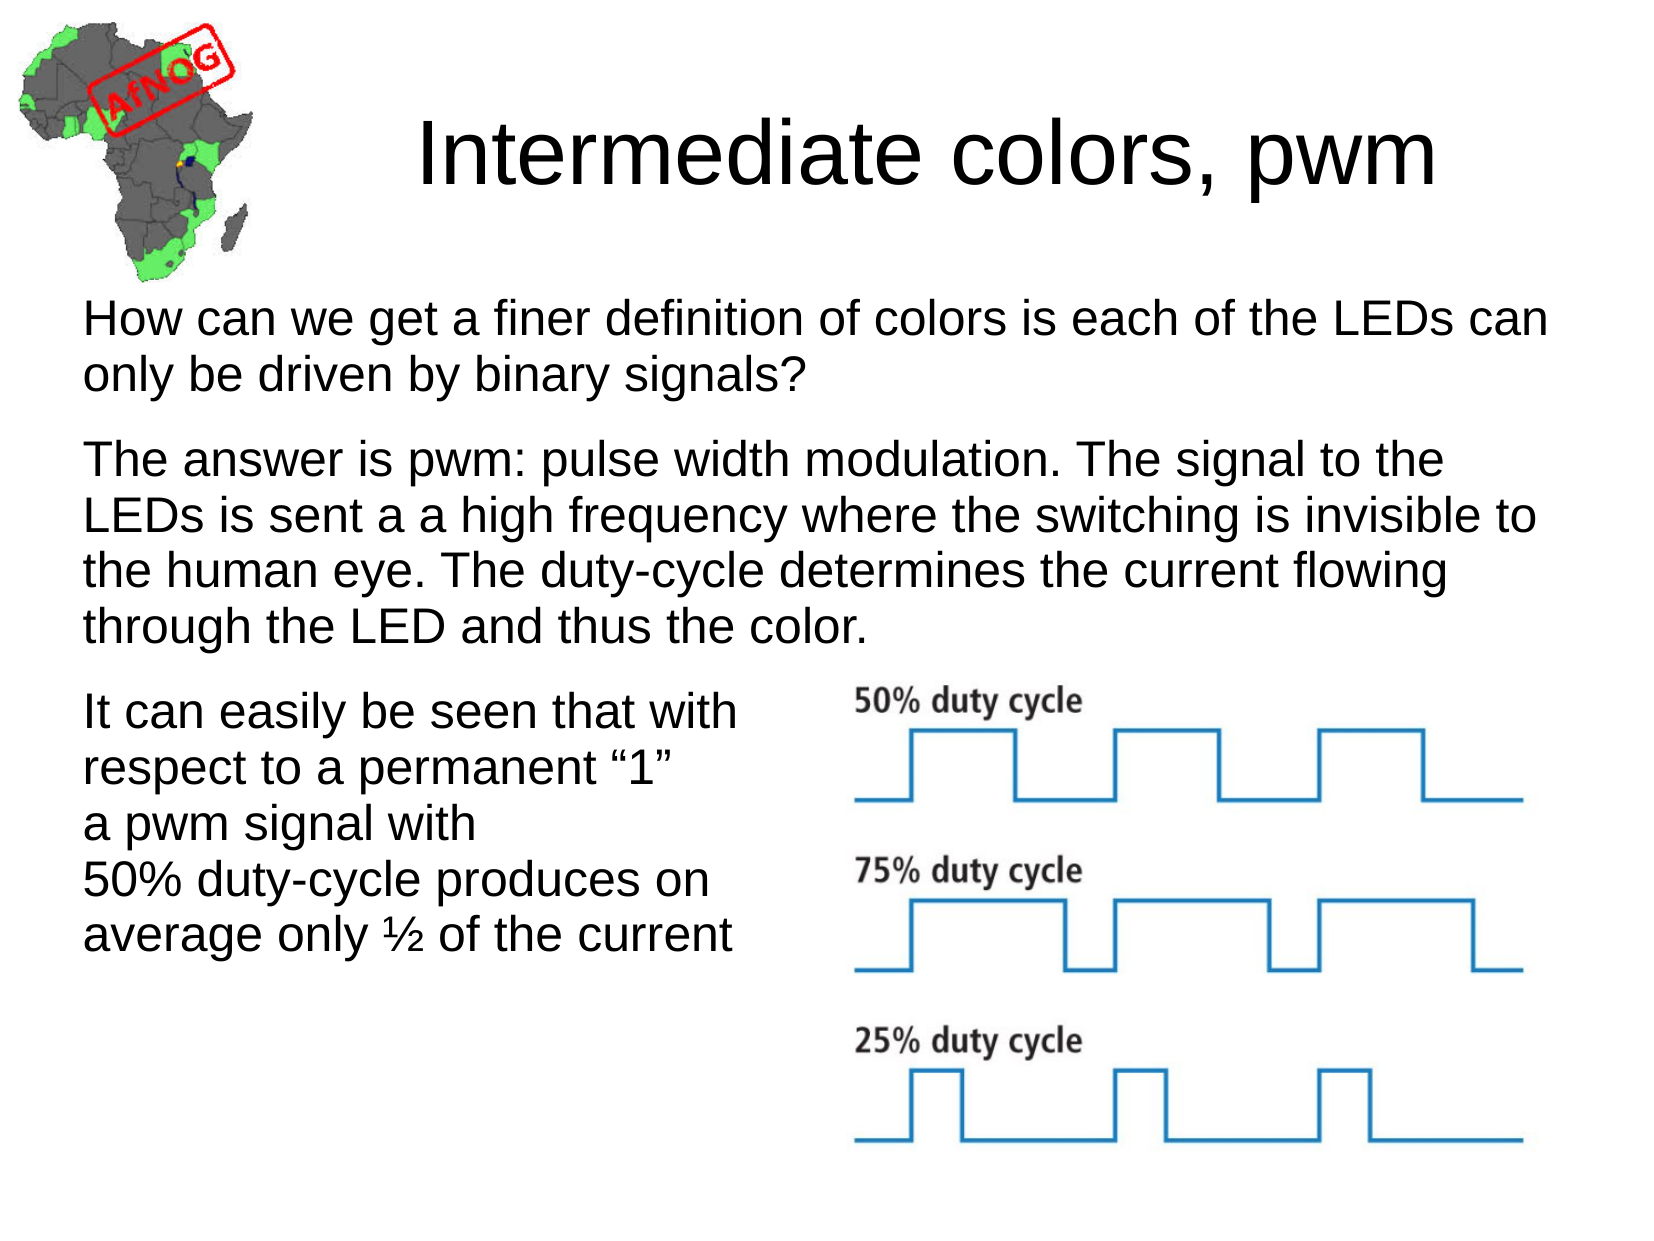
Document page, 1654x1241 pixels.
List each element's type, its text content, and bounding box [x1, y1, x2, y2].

list How can we get a finer definition of colors is each of the LEDs can only be driven by binary signals? The answer is pwm: pulse width modulation. The signal to the LEDs is sent a a high frequency where the switching is invisible to the human eye. The duty-cycle determines the current flowing through the LED and thus the color. It can easily be seen that with respect to a permanent “1” a pwm signal with 50% duty-cycle produces on average only ½ of the current [82, 290, 1571, 1010]
picture [9, 0, 259, 291]
picture [829, 672, 1549, 1166]
title Intermediate colors, pwm [285, 49, 1571, 257]
